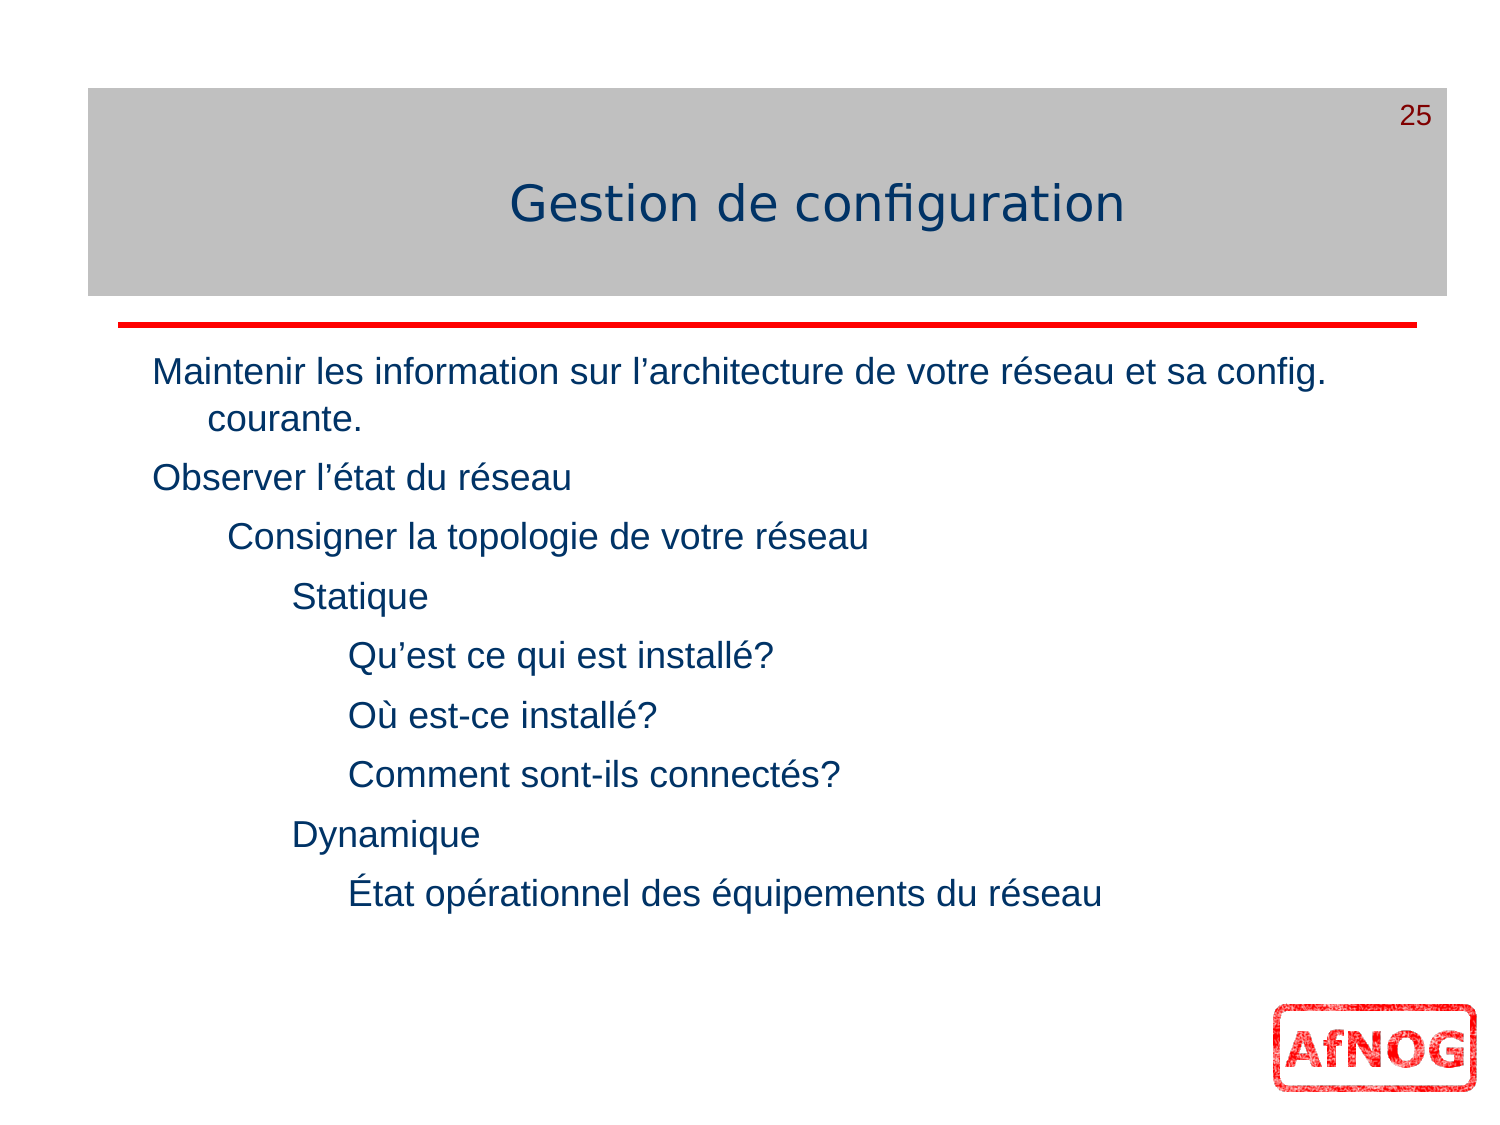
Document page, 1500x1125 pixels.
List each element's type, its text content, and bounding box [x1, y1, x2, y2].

title Gestion de configuration [212, 124, 1424, 239]
picture [1273, 1003, 1477, 1092]
list Maintenir les information sur l’architecture de votre réseau et sa config. courante. Observer l’état du réseau Consigner la topologie de votre réseau Statique Qu’est ce qui est installé? Où est-ce installé? Comment sont-ils connectés? Dynamique État opérationnel des équipements du réseau [137, 337, 1443, 979]
